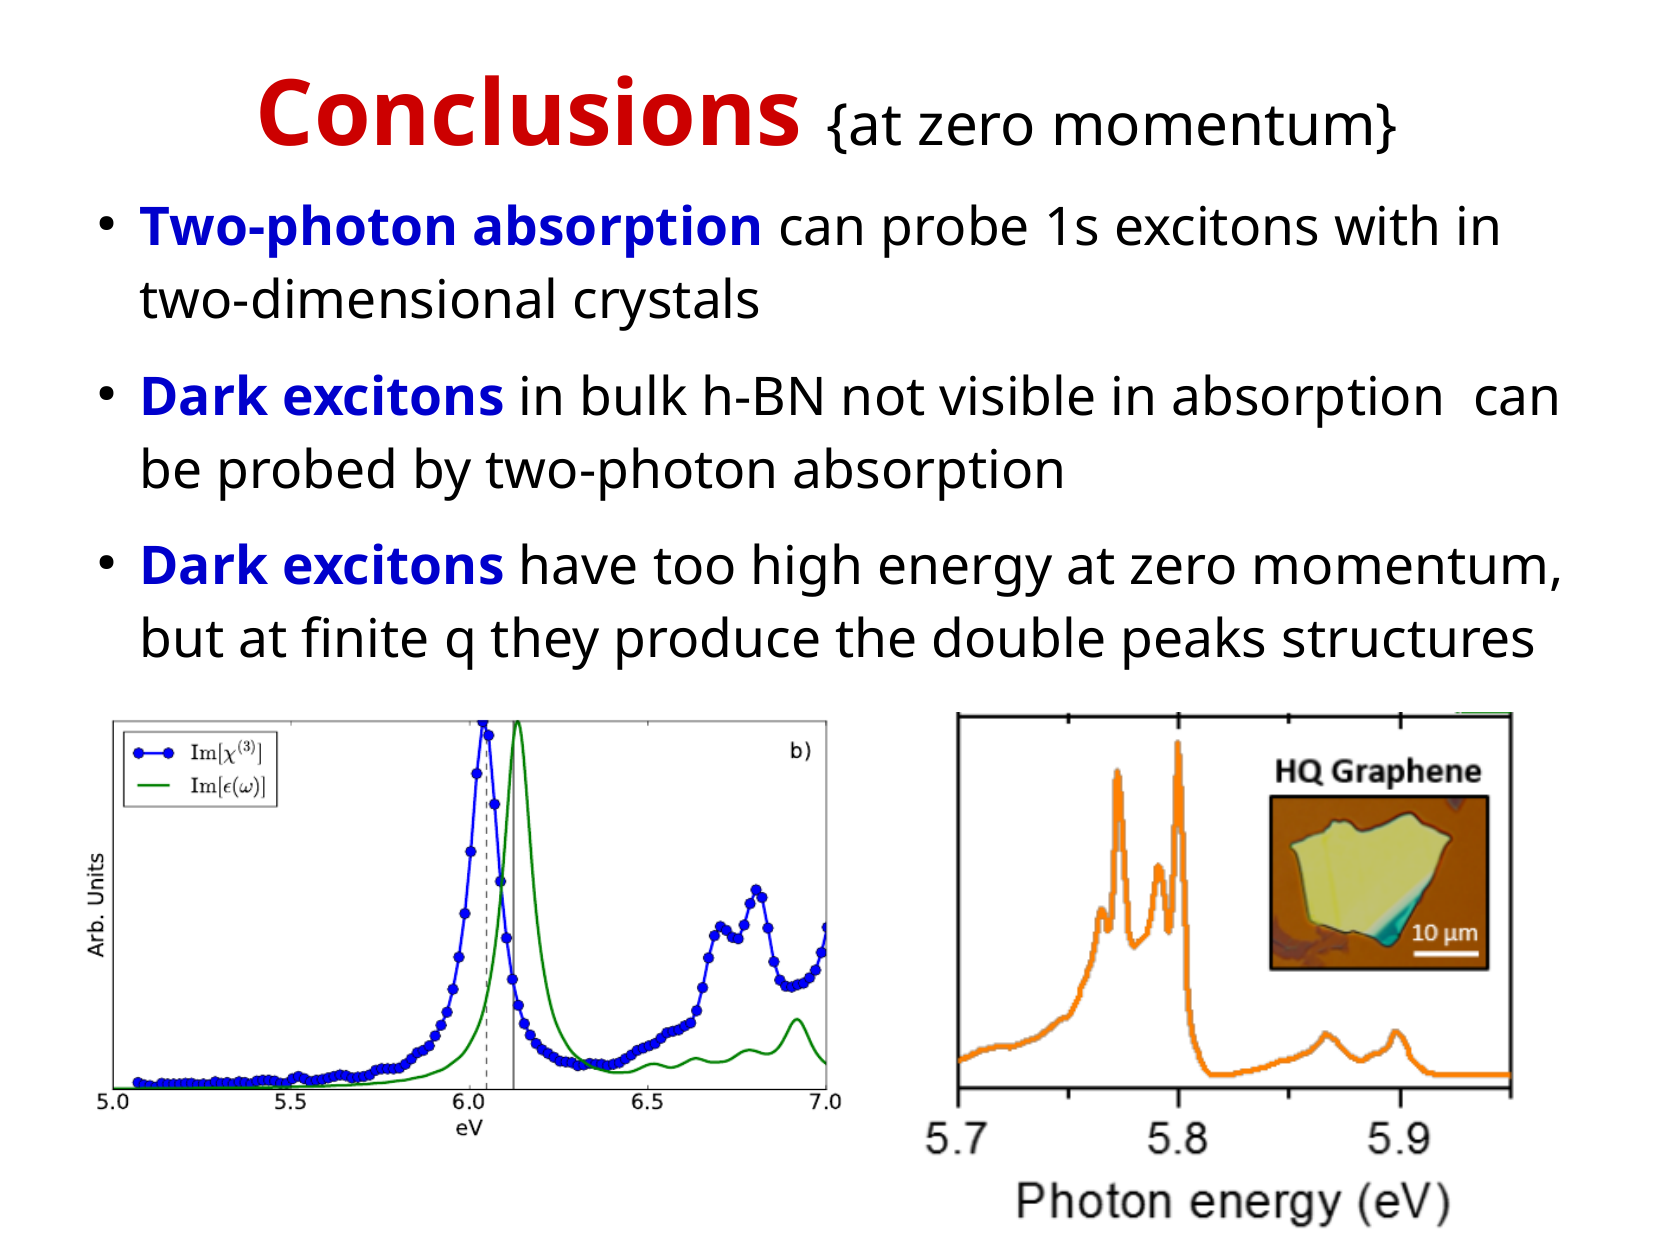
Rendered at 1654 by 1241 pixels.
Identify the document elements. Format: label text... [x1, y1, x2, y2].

list Two-photon absorption can probe 1s excitons with in two-dimensional crystals Dark excitons in bulk h-BN not visible in absorption can be probed by two-photon absorption Dark excitons have too high energy at zero momentum, but at finite q they produce the double peaks structures [82, 184, 1571, 766]
picture [76, 713, 856, 1140]
picture [915, 712, 1538, 1230]
title Conclusions {at zero momentum} [82, 37, 1571, 184]
